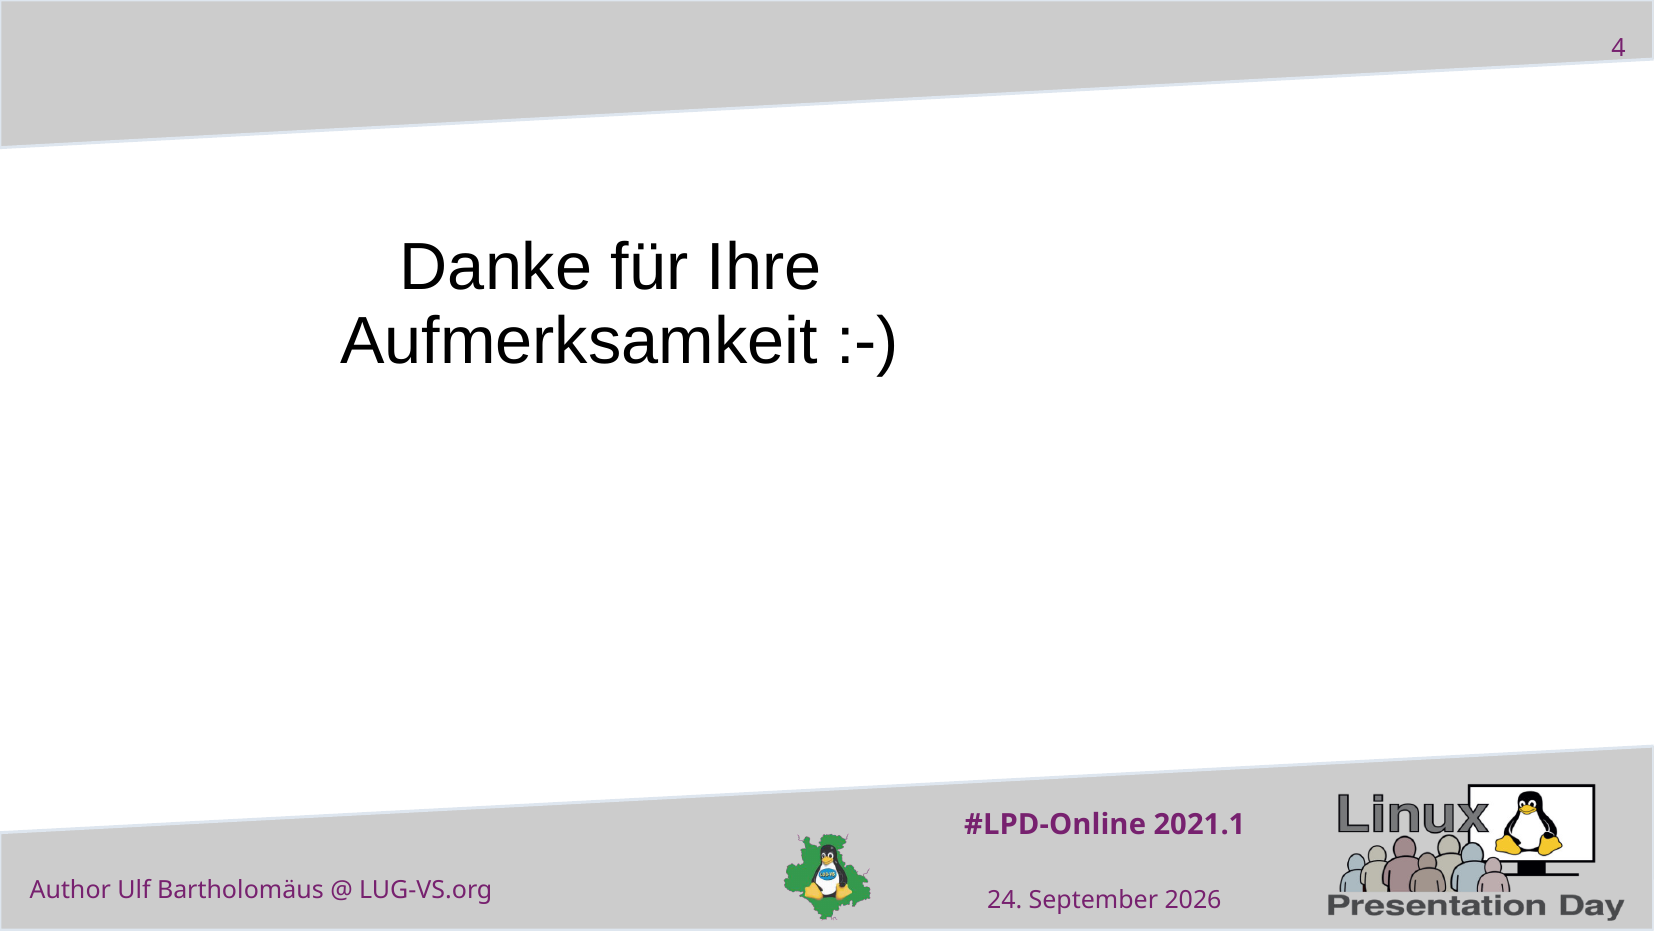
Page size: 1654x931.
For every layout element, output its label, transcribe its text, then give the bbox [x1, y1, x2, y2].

picture [781, 831, 873, 921]
picture [1328, 783, 1625, 921]
subtitle Danke für Ihre Aufmerksamkeit :-) [29, 29, 1211, 578]
